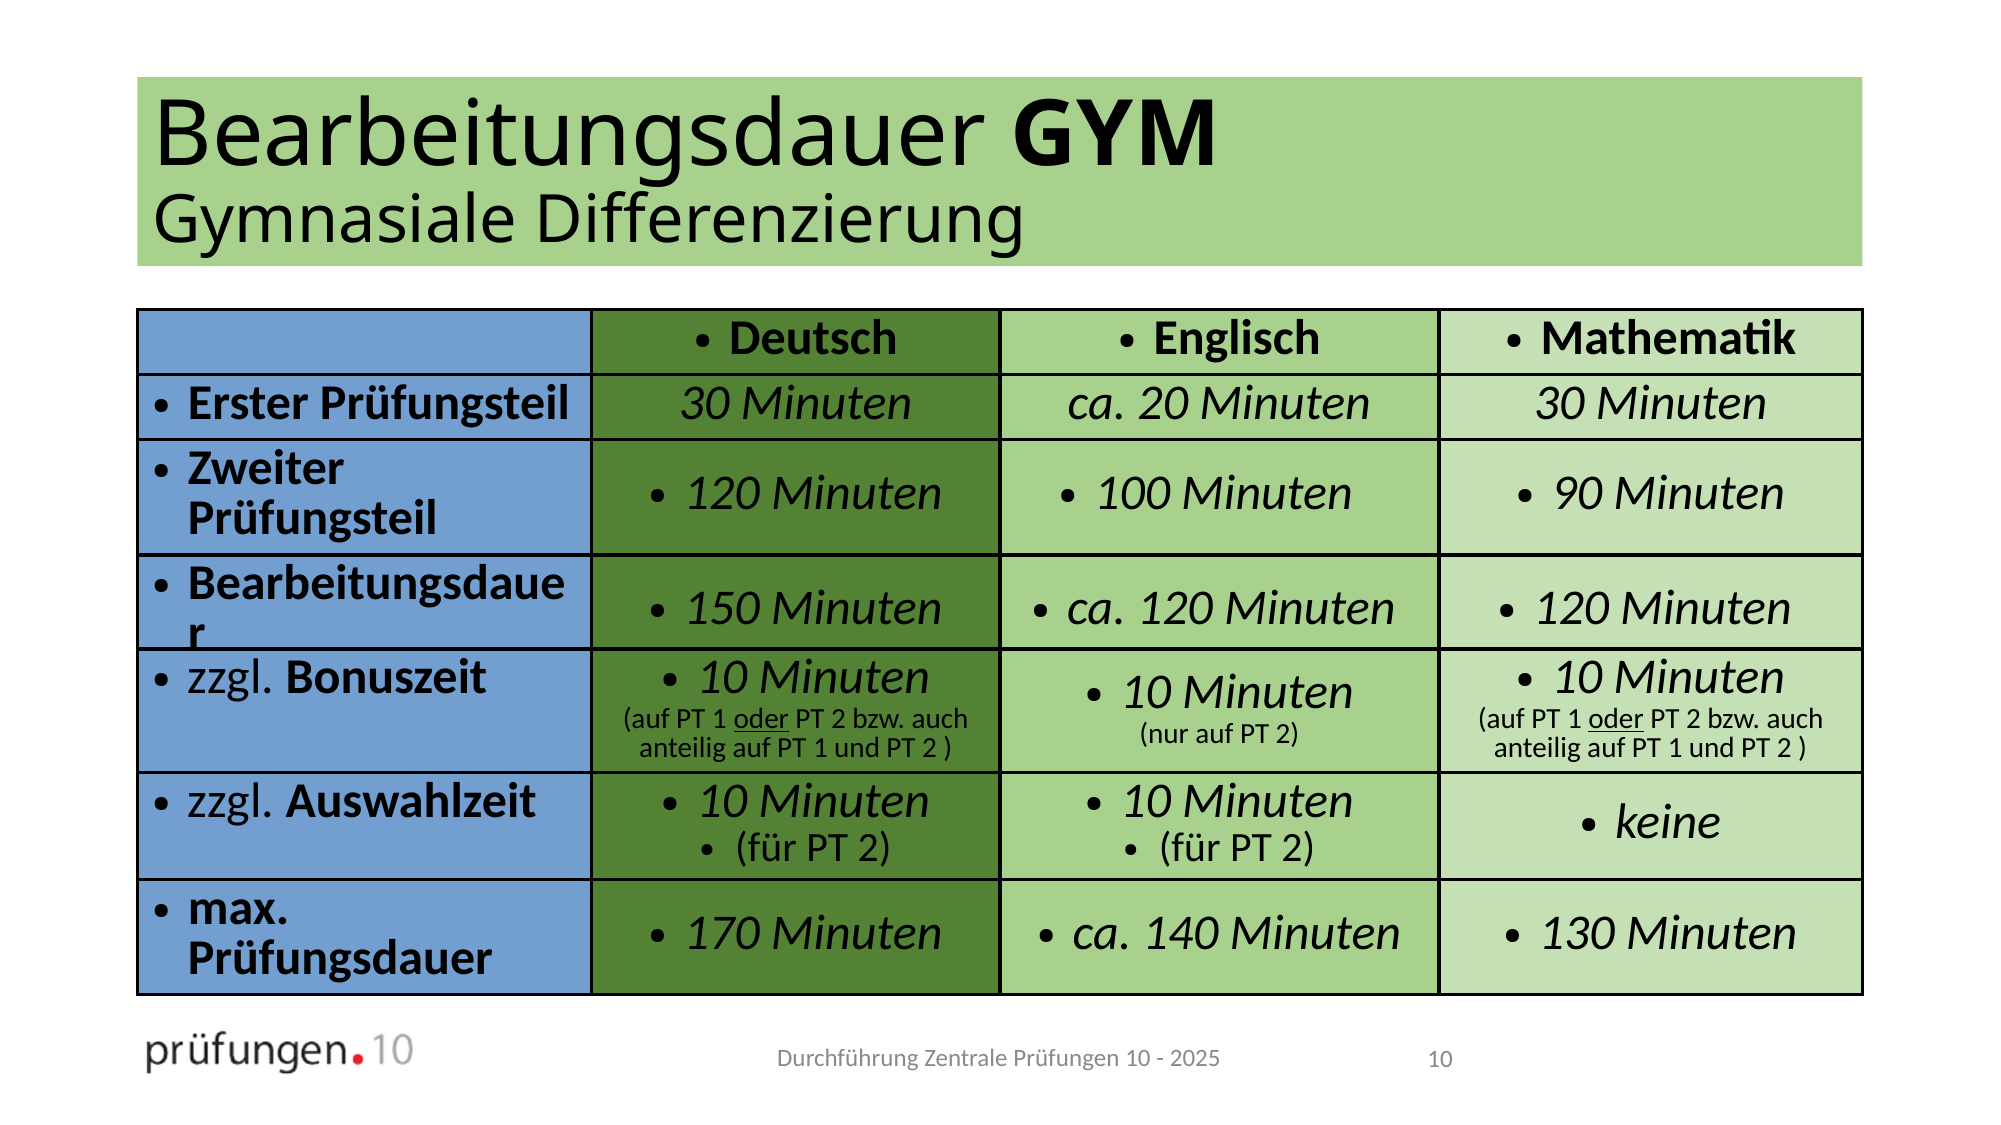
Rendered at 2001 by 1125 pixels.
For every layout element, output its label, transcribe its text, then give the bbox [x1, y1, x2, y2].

table_cell 150 Minuten [593, 557, 998, 647]
table_cell 130 Minuten [1441, 881, 1861, 993]
table_cell 30 Minuten [593, 376, 998, 438]
table_header [139, 311, 590, 373]
table_header zzgl. Bonuszeit [139, 651, 590, 771]
table_header Deutsch [593, 311, 998, 373]
table_cell Zweiter Prüfungsteil [139, 441, 590, 553]
table_cell 30 Minuten [1441, 376, 1861, 438]
table_cell 10 Minuten (für PT 2) [1002, 774, 1437, 878]
table_header Mathematik [1441, 311, 1861, 373]
table_cell 10 Minuten (für PT 2) [593, 774, 998, 878]
picture [137, 1023, 423, 1080]
table_header 10 Minuten (nur auf PT 2) [1002, 651, 1437, 771]
table_cell ca. 120 Minuten [1002, 557, 1437, 647]
table_cell 120 Minuten [593, 441, 998, 553]
table_cell ca. 140 Minuten [1002, 881, 1437, 993]
table_cell 120 Minuten [1441, 557, 1861, 647]
table_cell keine [1441, 774, 1861, 878]
table_cell Erster Prüfungsteil [139, 376, 590, 438]
table_cell zzgl. Auswahlzeit [139, 774, 590, 878]
title Bearbeitungsdauer GYM Gymnasiale Differenzierung [137, 77, 1863, 267]
table_header Englisch [1002, 311, 1437, 373]
table_header 10 Minuten (auf PT 1 oder PT 2 bzw. auch anteilig auf PT 1 und PT 2 ) [1441, 651, 1861, 771]
table_cell 90 Minuten [1441, 441, 1861, 553]
table_cell max. Prüfungsdauer [139, 881, 590, 993]
table_cell ca. 20 Minuten [1002, 376, 1437, 438]
table_cell Bearbeitungsdauer [139, 557, 590, 647]
table_header 10 Minuten (auf PT 1 oder PT 2 bzw. auch anteilig auf PT 1 und PT 2 ) [593, 651, 998, 771]
table_cell 170 Minuten [593, 881, 998, 993]
text_box <Foliennummer> [1412, 1027, 1863, 1088]
table_cell 100 Minuten [1002, 441, 1437, 553]
